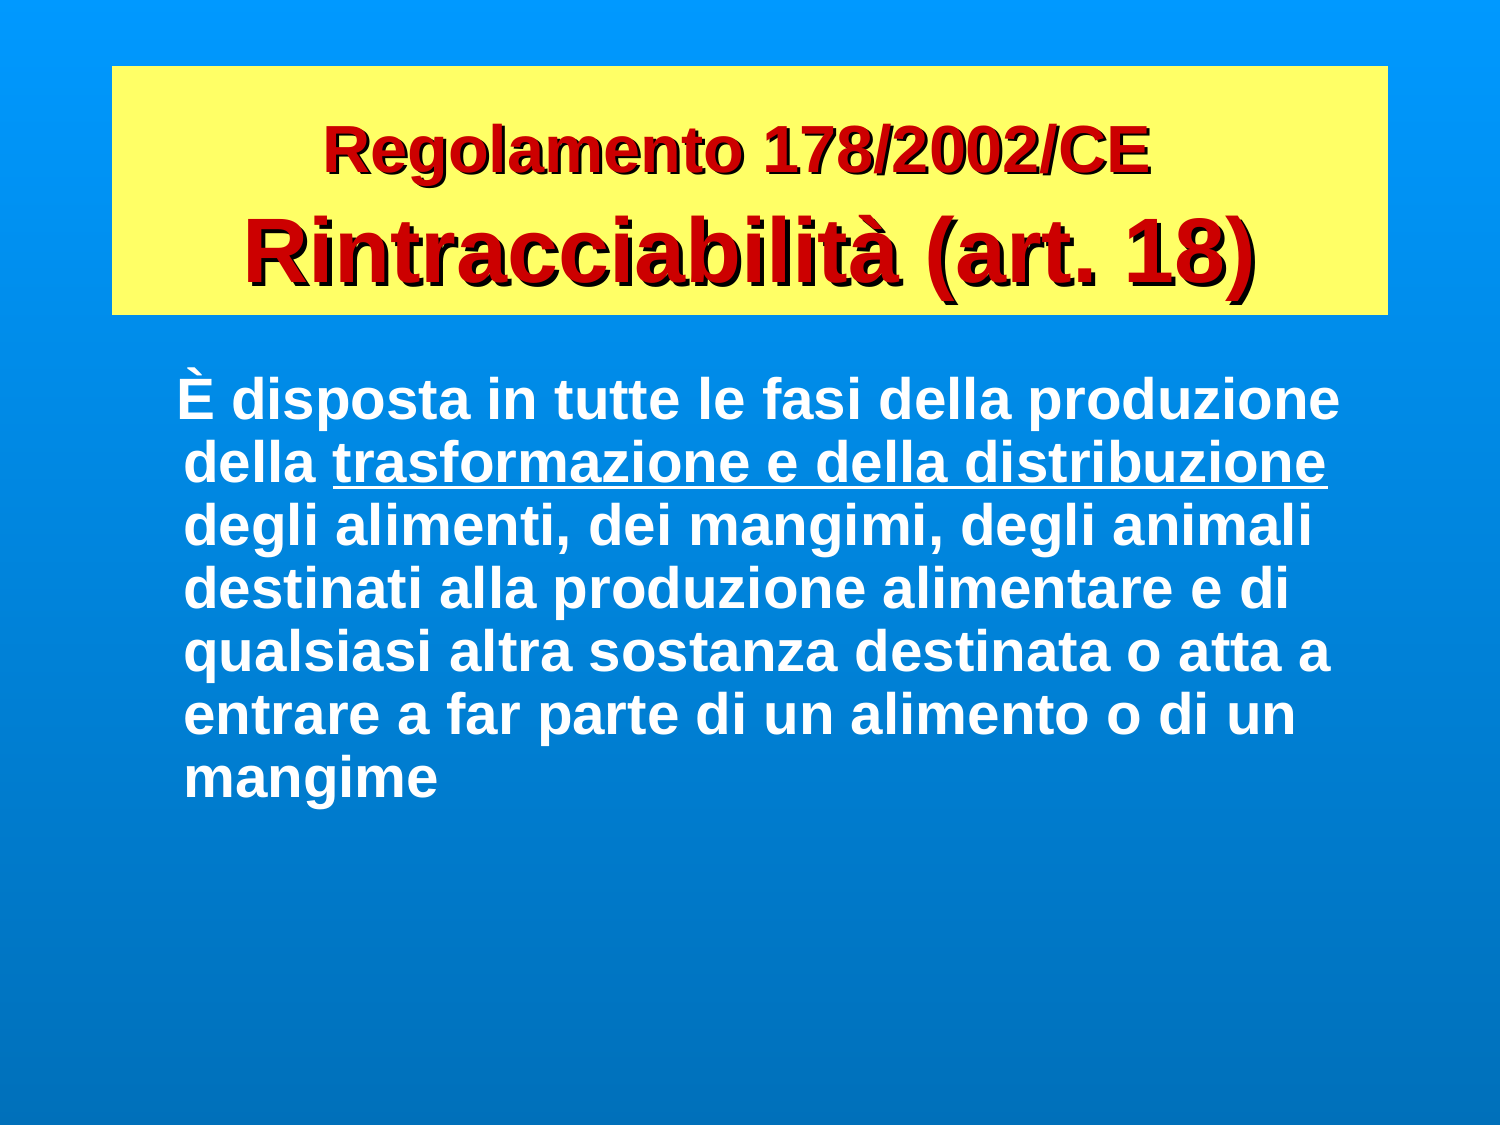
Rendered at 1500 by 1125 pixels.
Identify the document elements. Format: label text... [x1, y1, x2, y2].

text_box Regolamento 178/2002/CE Rintracciabilità (art. 18) [112, 66, 1388, 315]
text_box È disposta in tutte le fasi della produzione della trasformazione e della distribuzione degli alimenti, dei mangimi, degli animali destinati alla produzione alimentare e di qualsiasi altra sostanza destinata o atta a entrare a far parte di un alimento o di un mangime [112, 362, 1387, 834]
